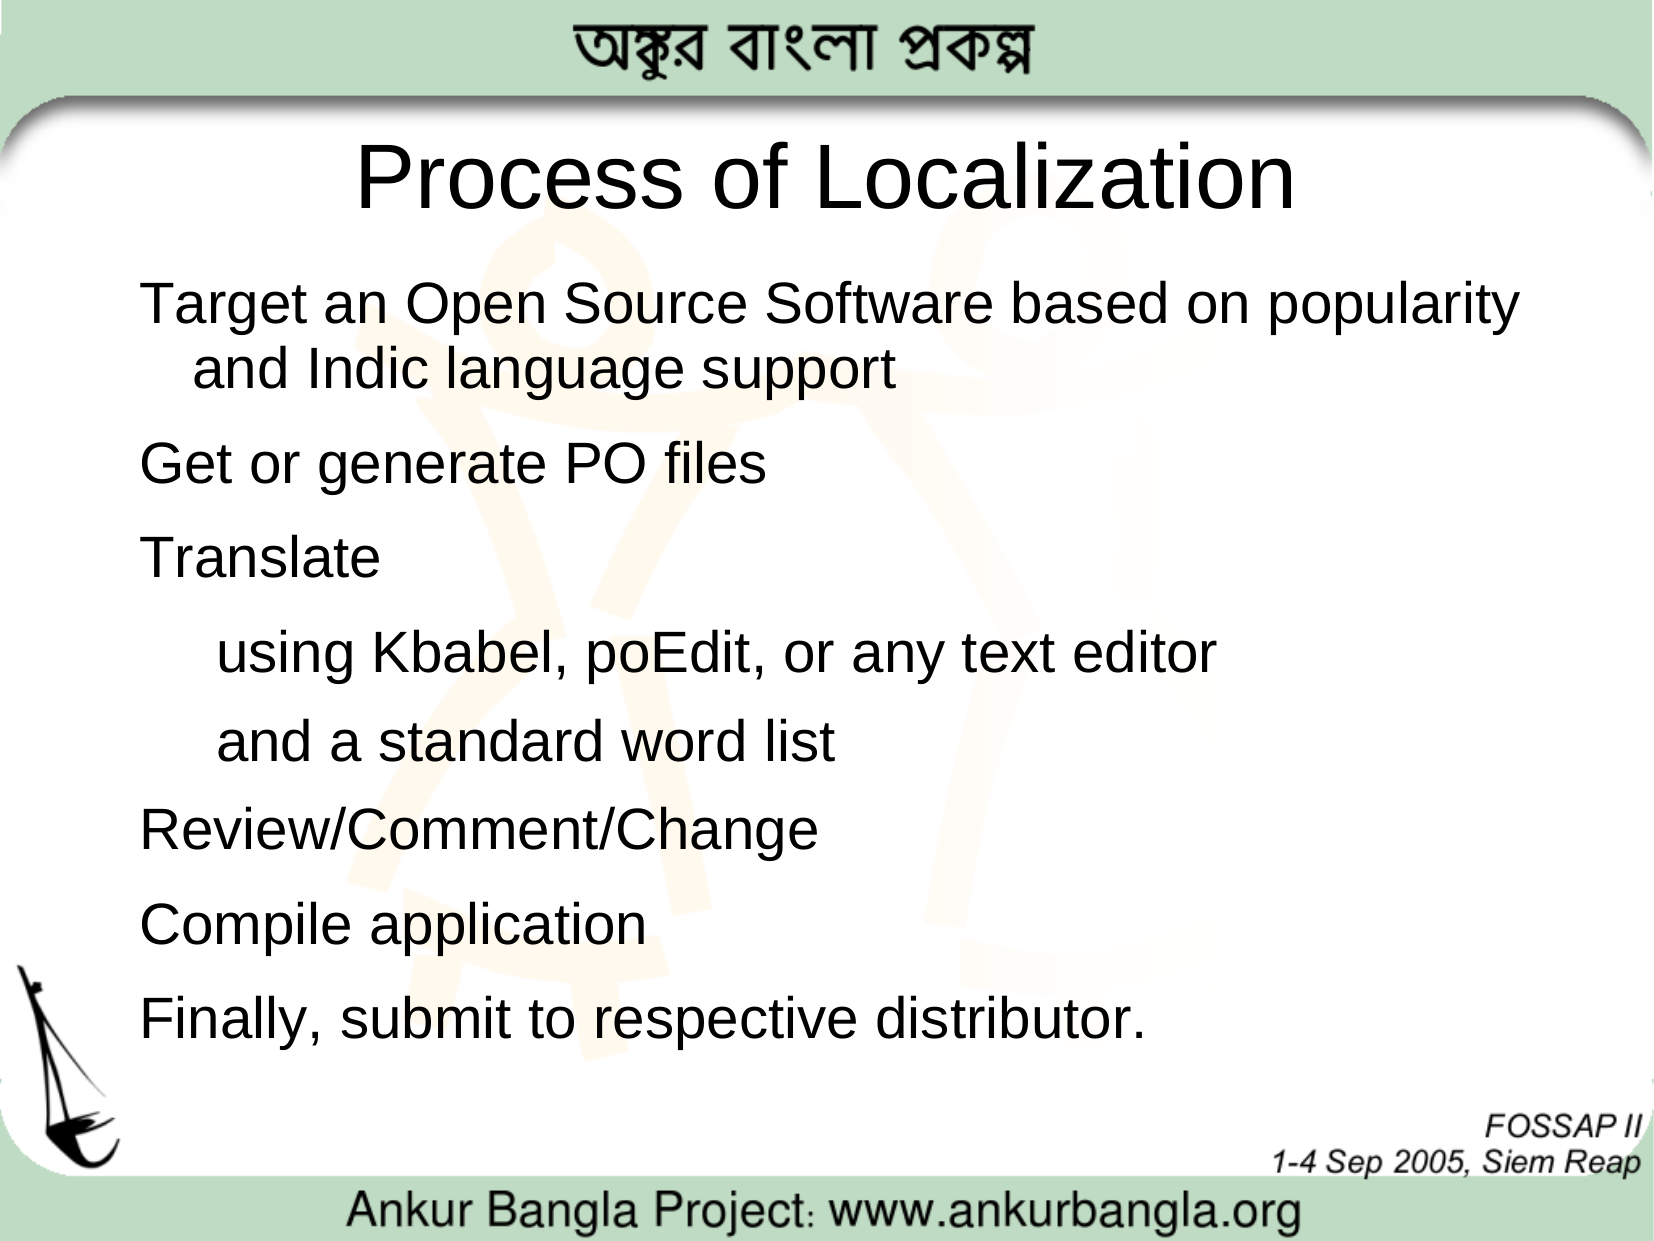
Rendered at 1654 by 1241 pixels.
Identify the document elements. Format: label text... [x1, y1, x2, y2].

picture [0, 0, 1654, 1241]
list Target an Open Source Software based on popularity and Indic language support Get or generate PO files Translate using Kbabel, poEdit, or any text editor and a standard word list Review/Comment/Change Compile application Finally, submit to respective distributor. [121, 271, 1561, 1236]
title Process of Localization [82, 73, 1571, 281]
